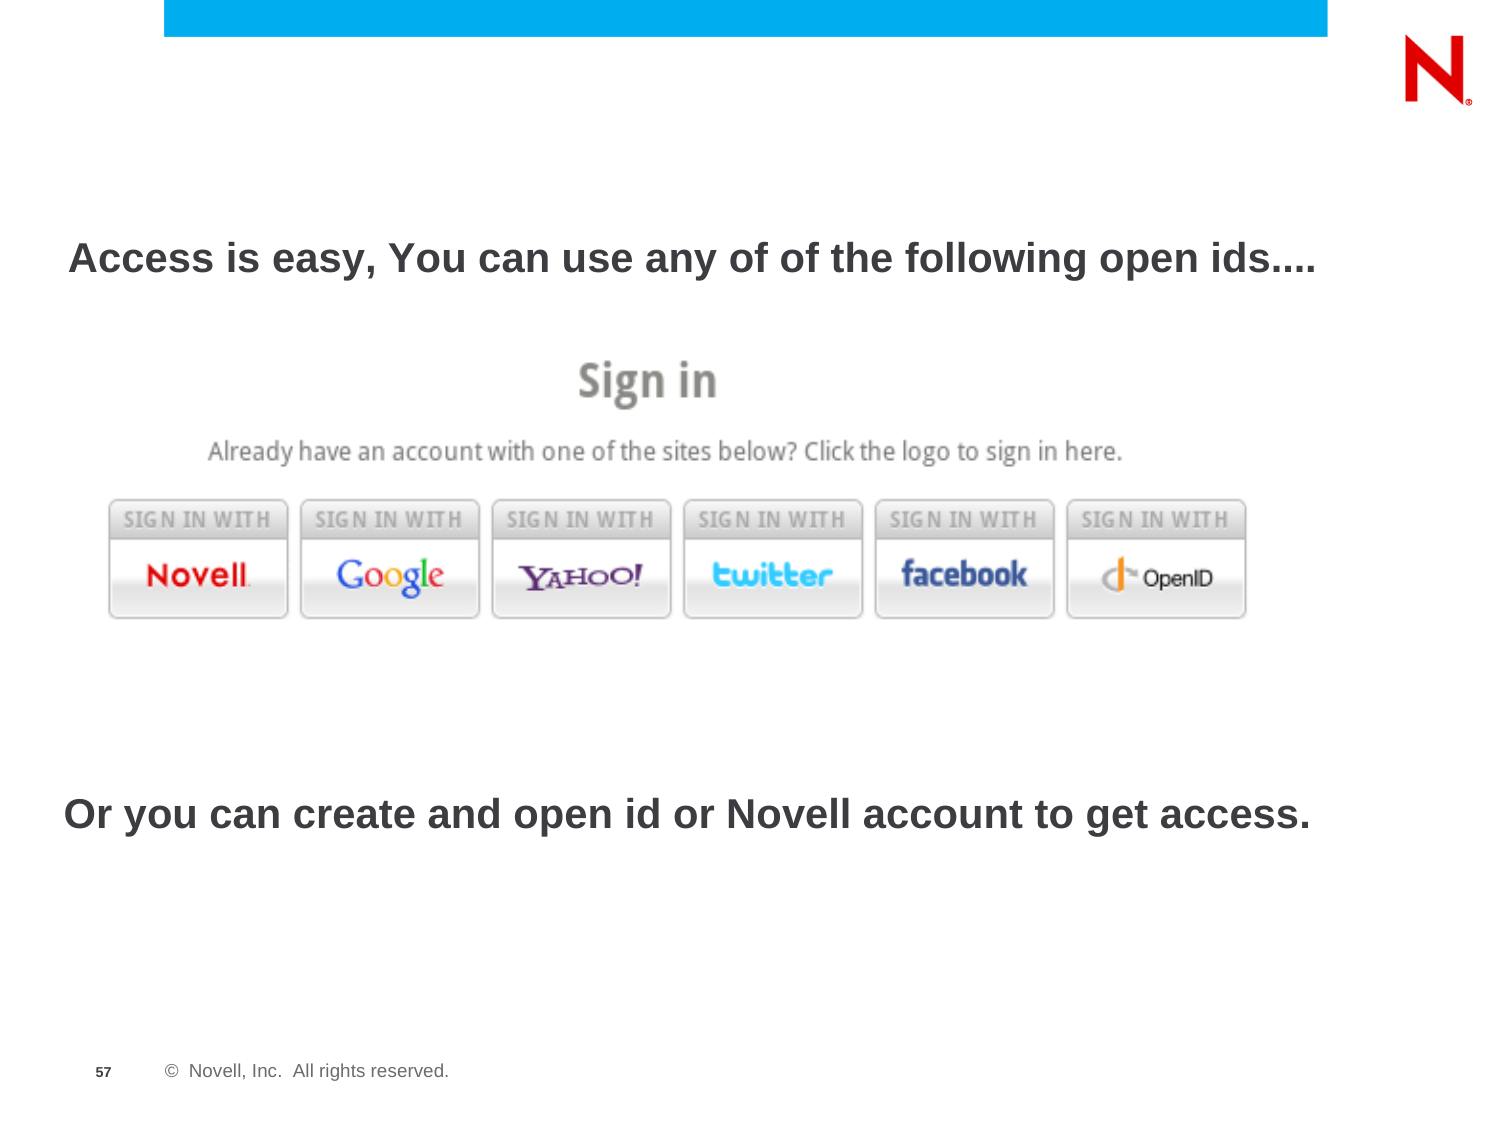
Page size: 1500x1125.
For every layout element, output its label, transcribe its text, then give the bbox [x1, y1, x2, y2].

picture [107, 345, 1358, 712]
title Access is easy, You can use any of of the following open ids.... [67, 165, 1418, 354]
picture [1403, 32, 1473, 107]
title Or you can create and open id or Novell account to get access. [63, 721, 1414, 910]
